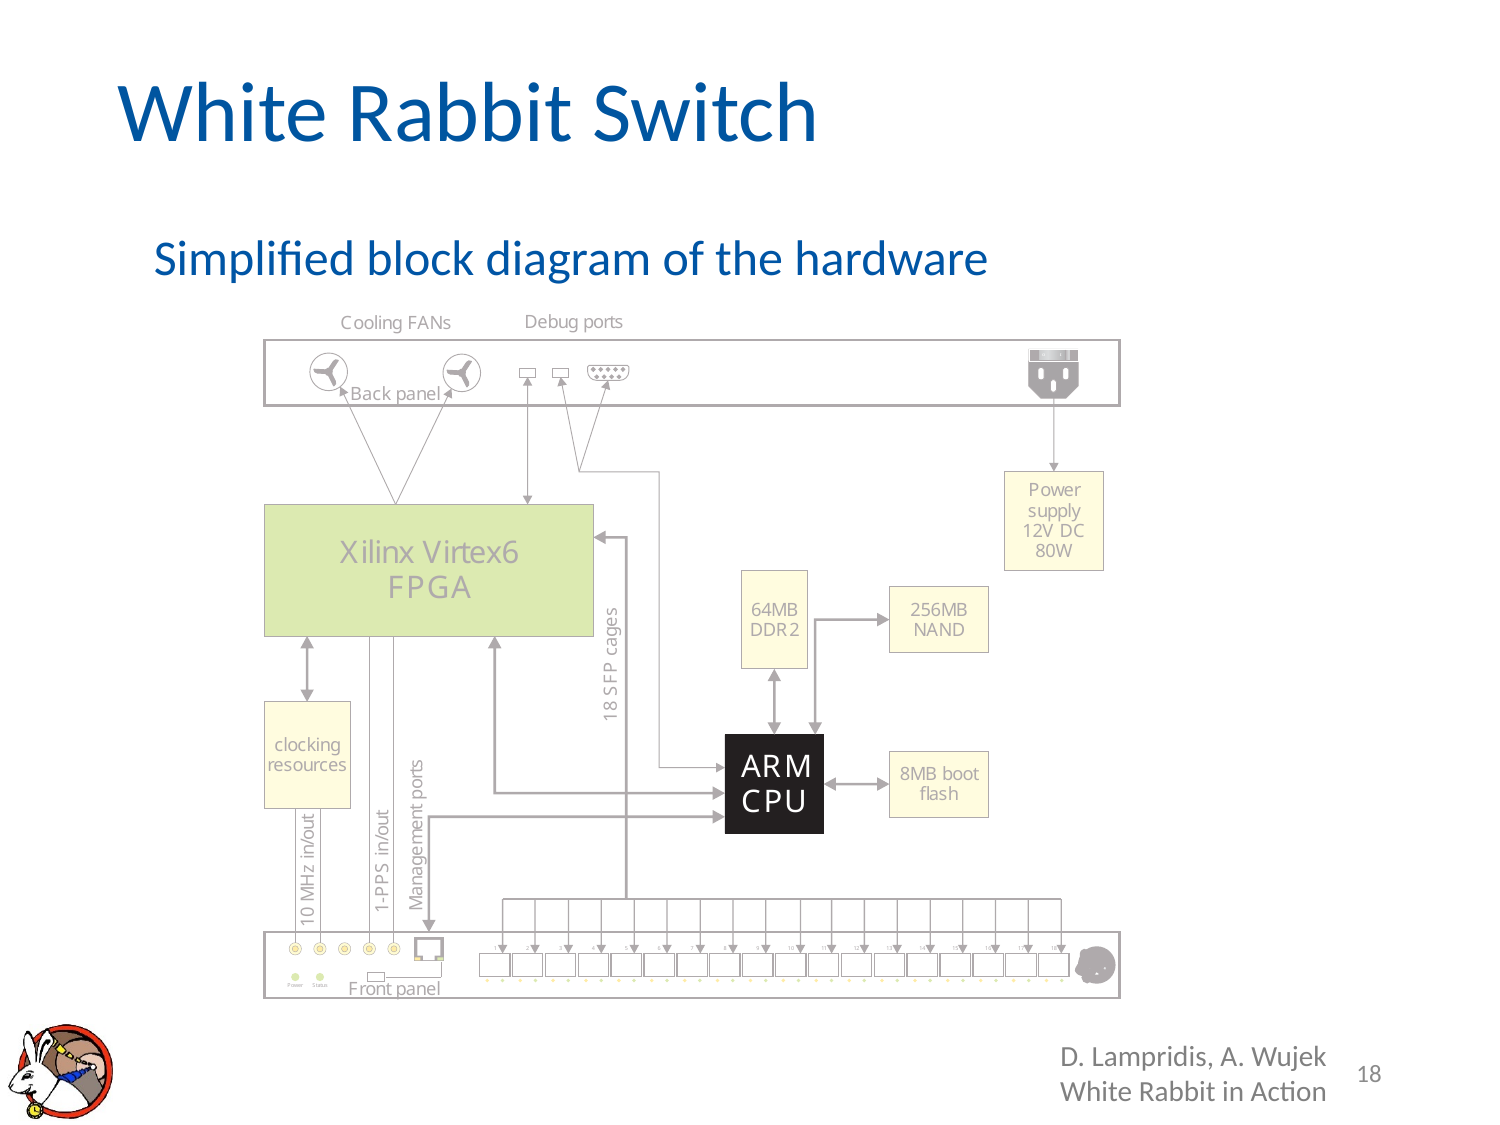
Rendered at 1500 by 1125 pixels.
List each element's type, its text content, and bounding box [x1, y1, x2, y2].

text_box Simplified block diagram of the hardware [101, 224, 1396, 316]
text_box White Rabbit Switch [103, 59, 1397, 169]
picture [7, 1024, 113, 1121]
picture [244, 296, 1141, 1019]
